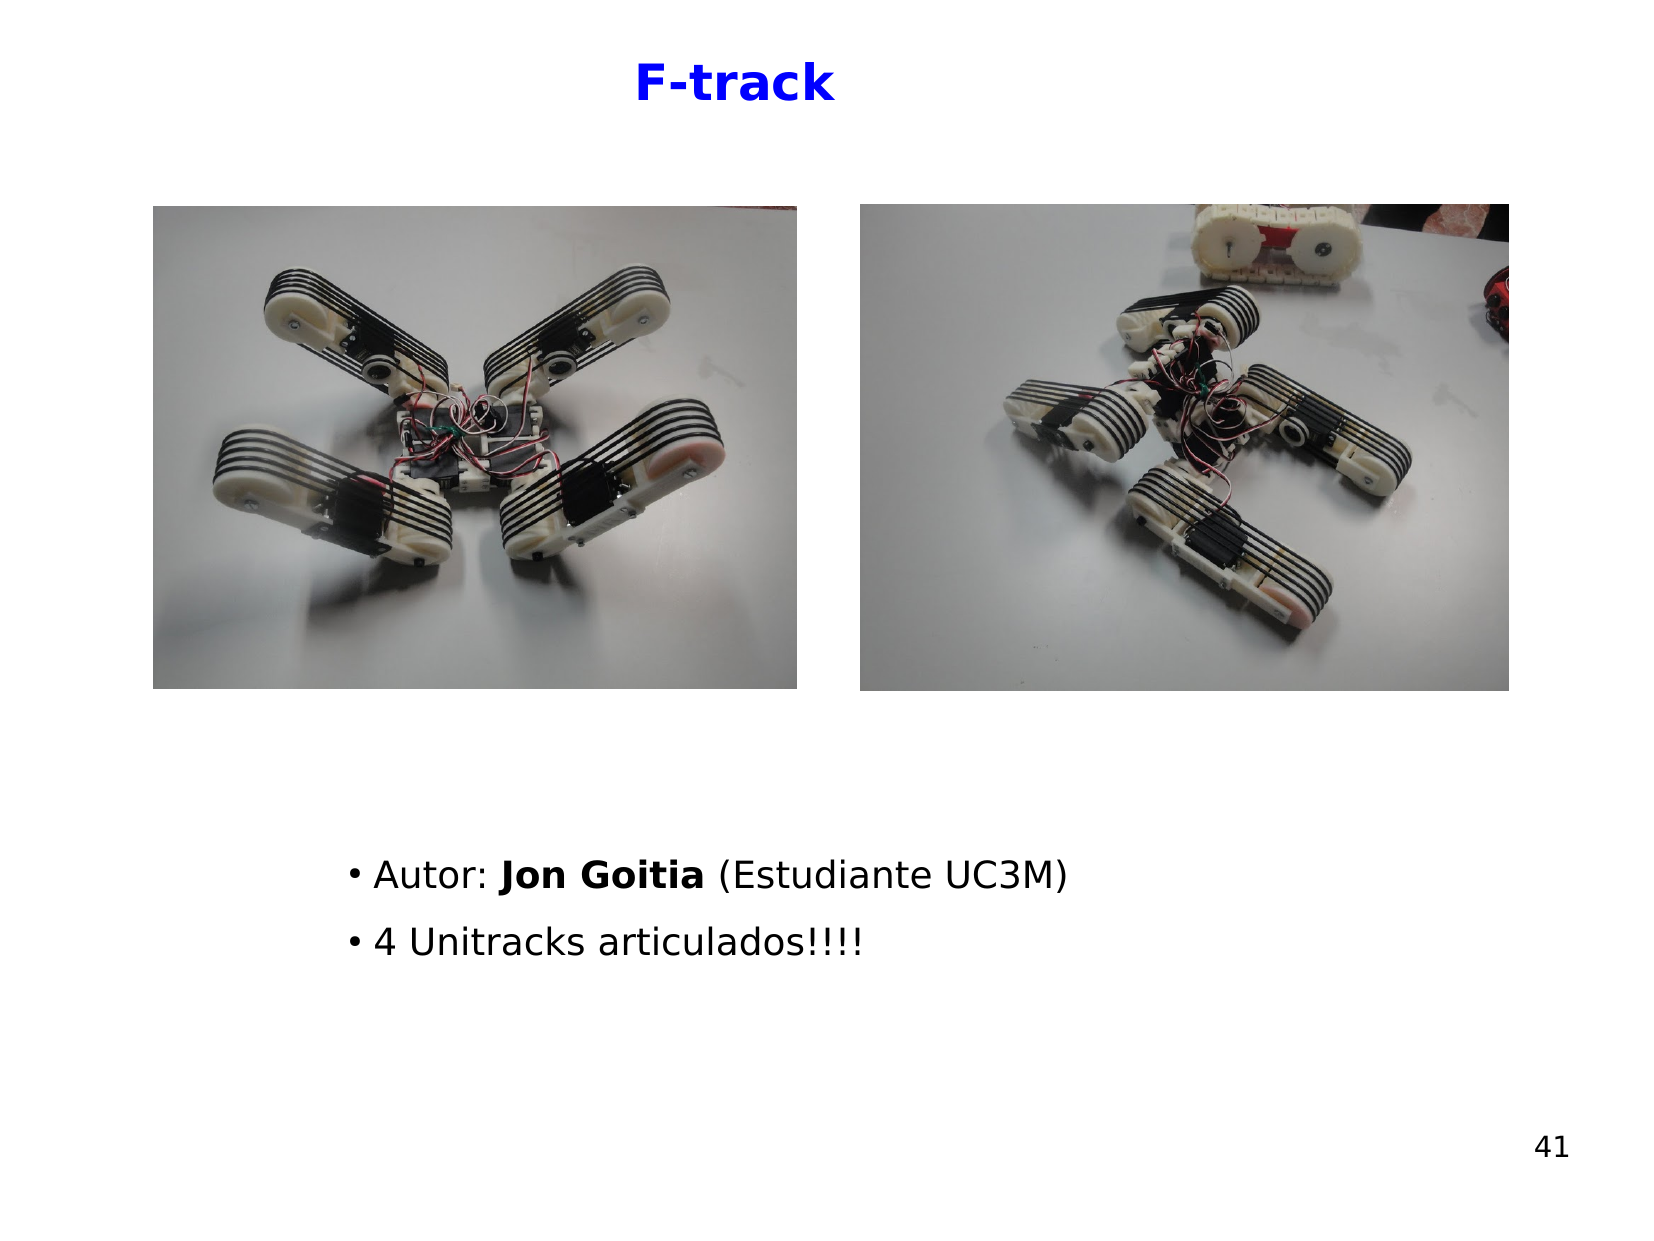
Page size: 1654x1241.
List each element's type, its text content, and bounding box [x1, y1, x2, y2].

picture [153, 206, 797, 689]
text_box F-track [619, 46, 936, 120]
picture [860, 204, 1509, 691]
text_box Autor: Jon Goitia (Estudiante UC3M) 4 Unitracks articulados!!!! [333, 846, 1286, 977]
